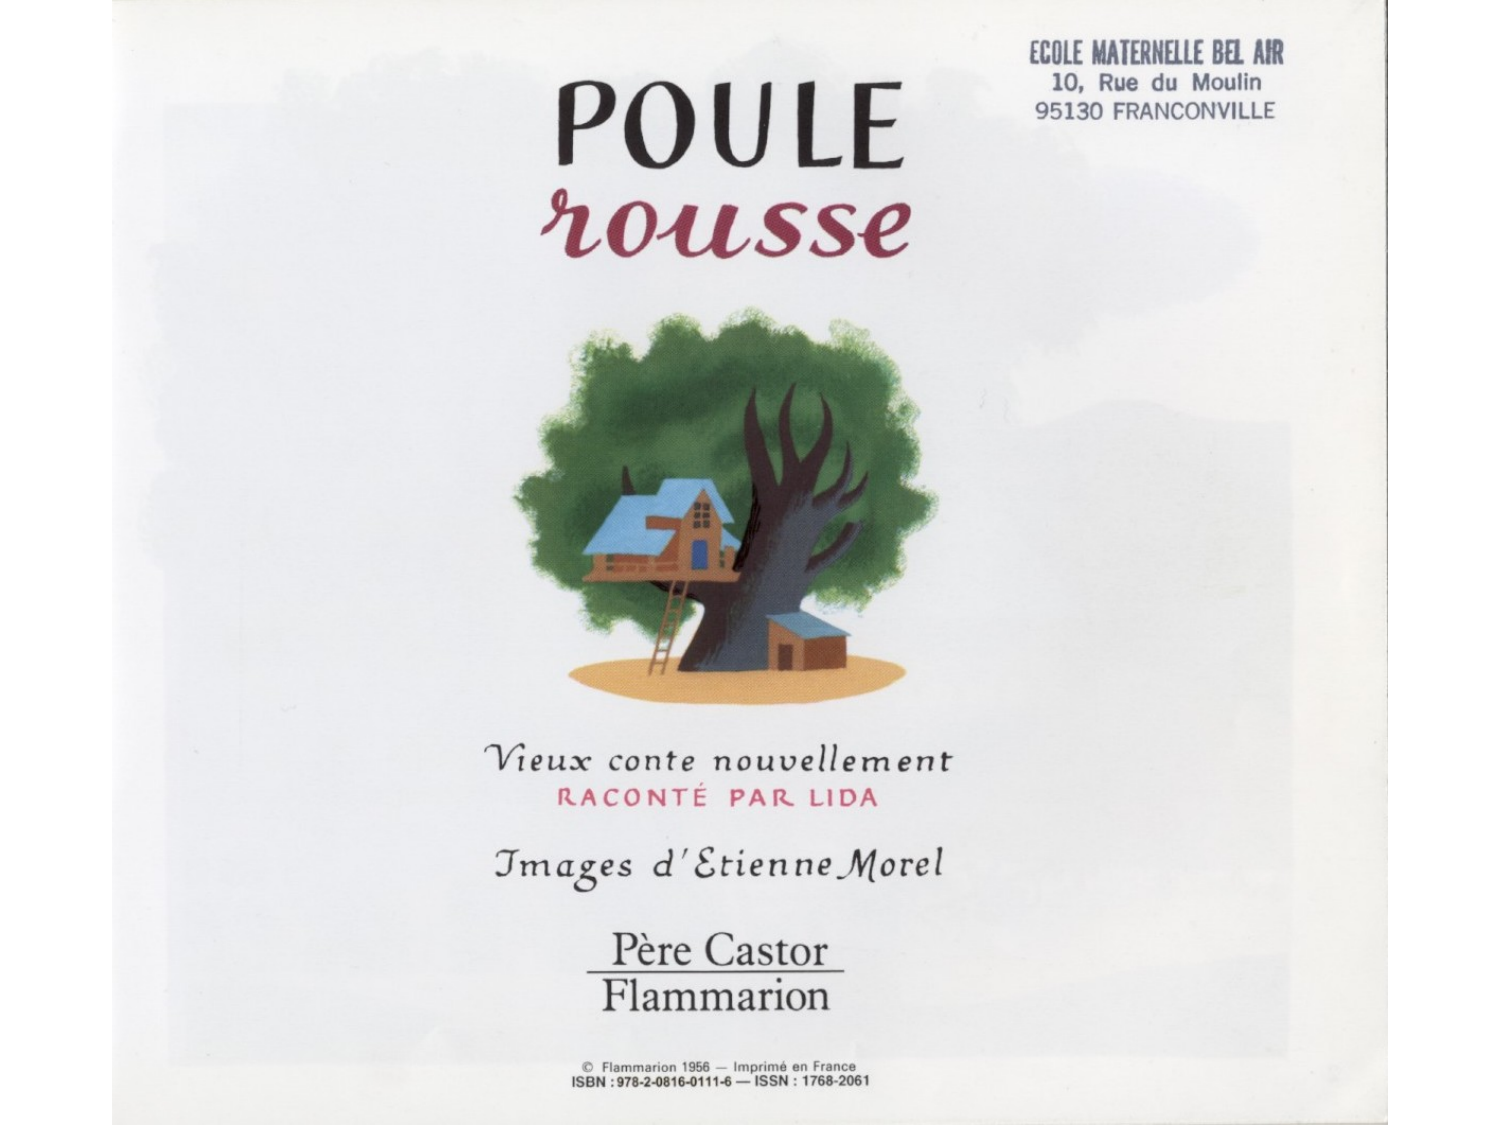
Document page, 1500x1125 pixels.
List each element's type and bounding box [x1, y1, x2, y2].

picture [112, 0, 1388, 1125]
